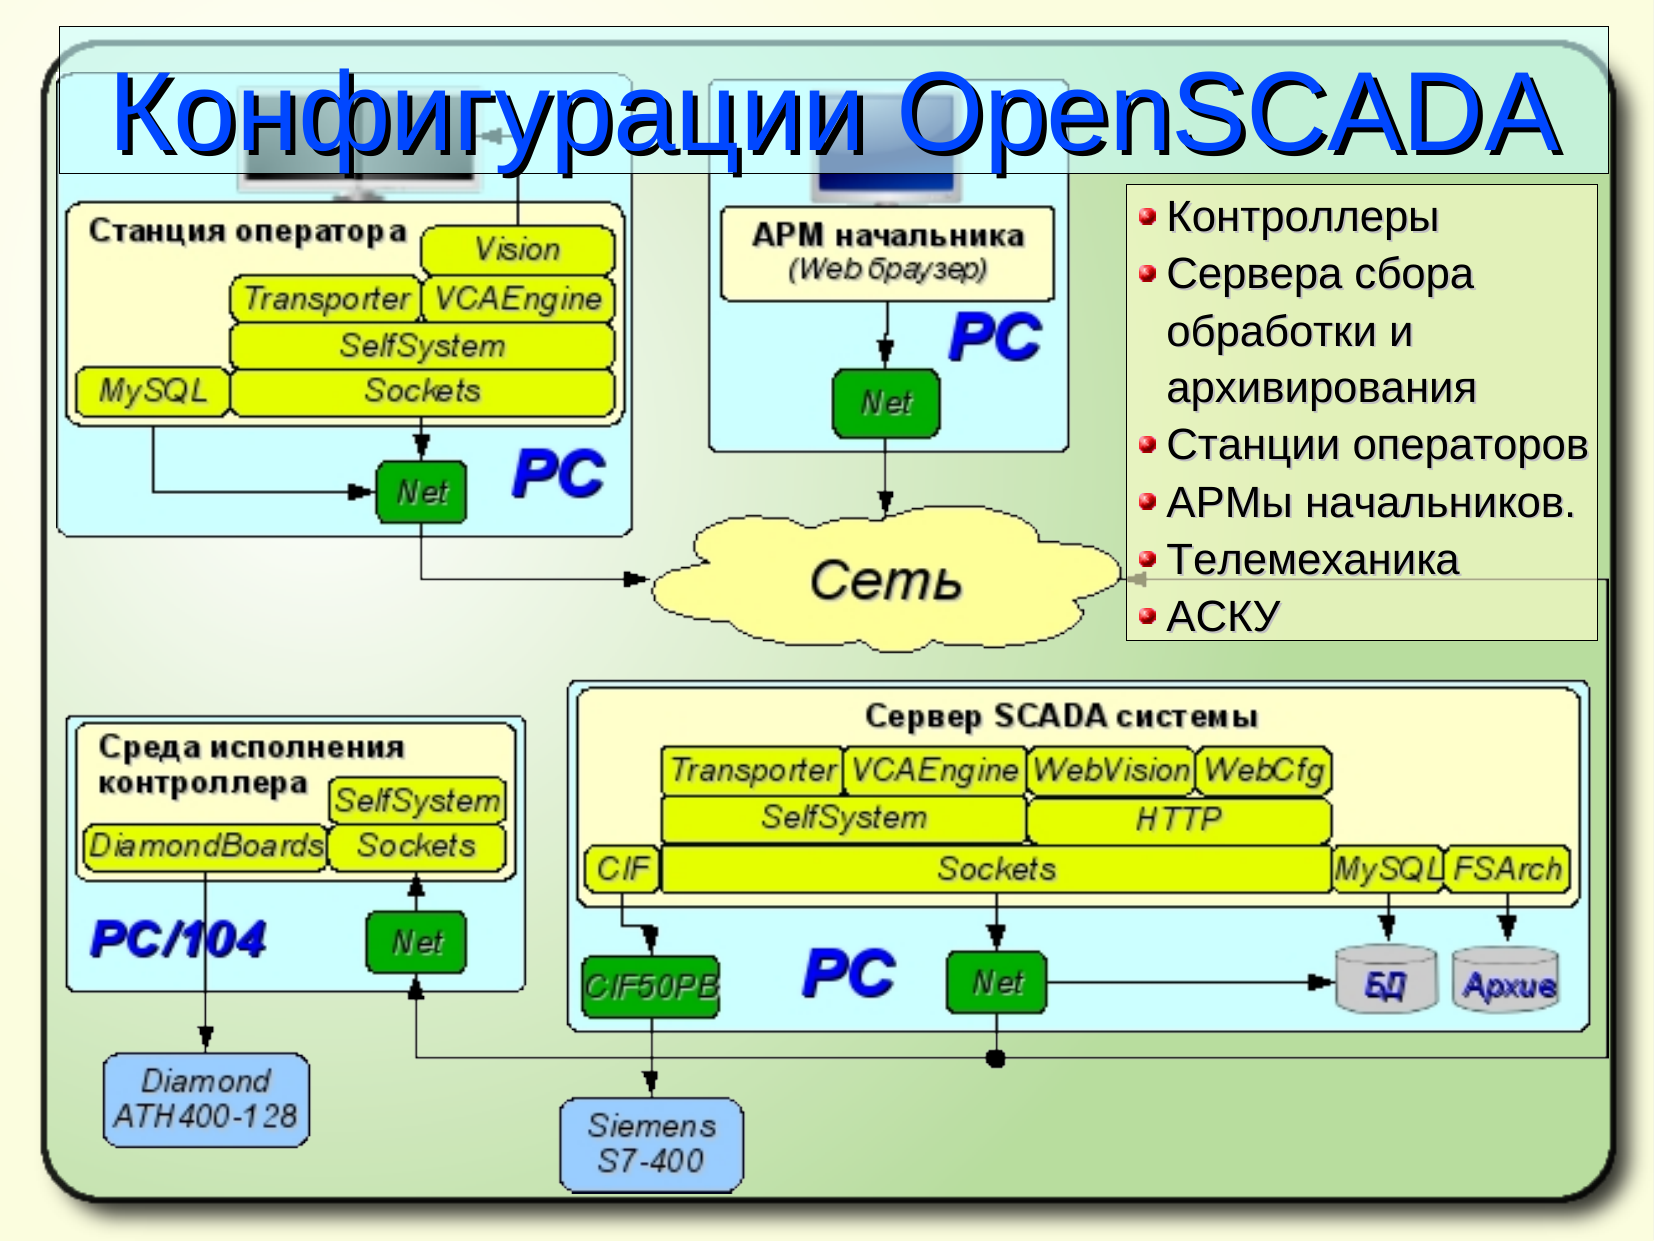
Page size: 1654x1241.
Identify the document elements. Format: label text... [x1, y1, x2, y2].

list Контроллеры Сервера сбора обработки и архивирования Станции операторов АРМы начальников. Телемеханика АСКУ [1126, 184, 1598, 633]
title Конфигурации OpenSCADA [59, 37, 1609, 164]
picture [0, 0, 1654, 1241]
